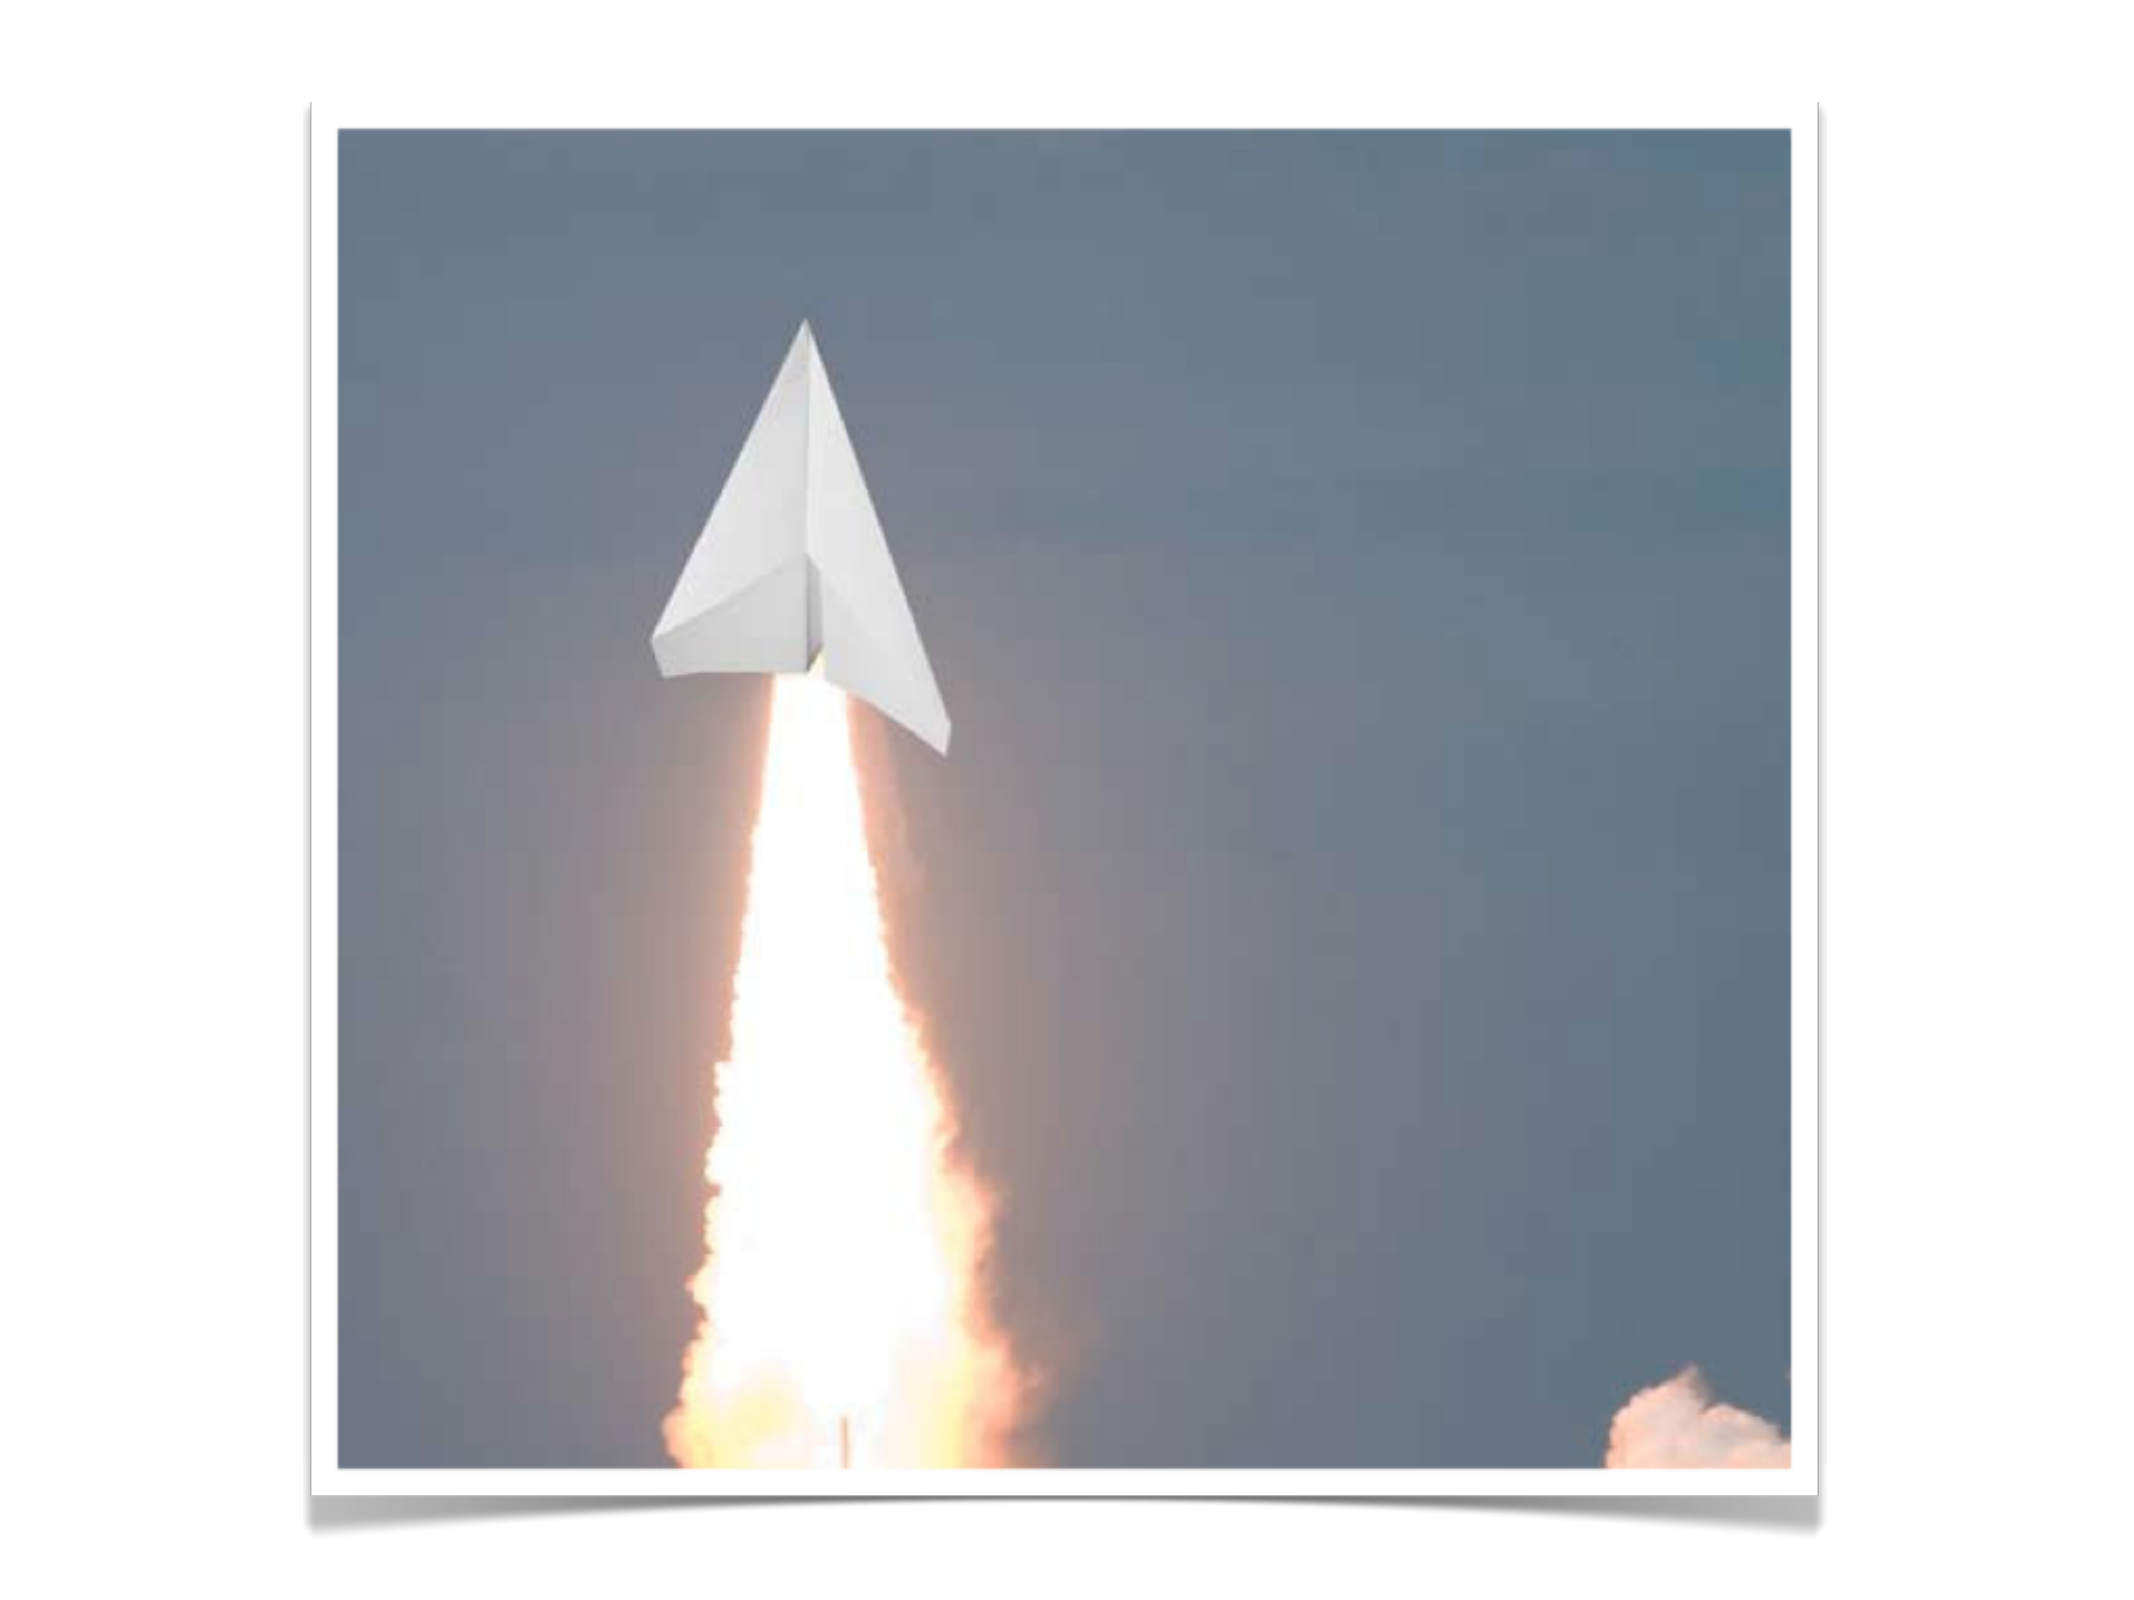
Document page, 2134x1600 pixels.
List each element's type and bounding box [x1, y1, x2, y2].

picture [303, 102, 1827, 1540]
